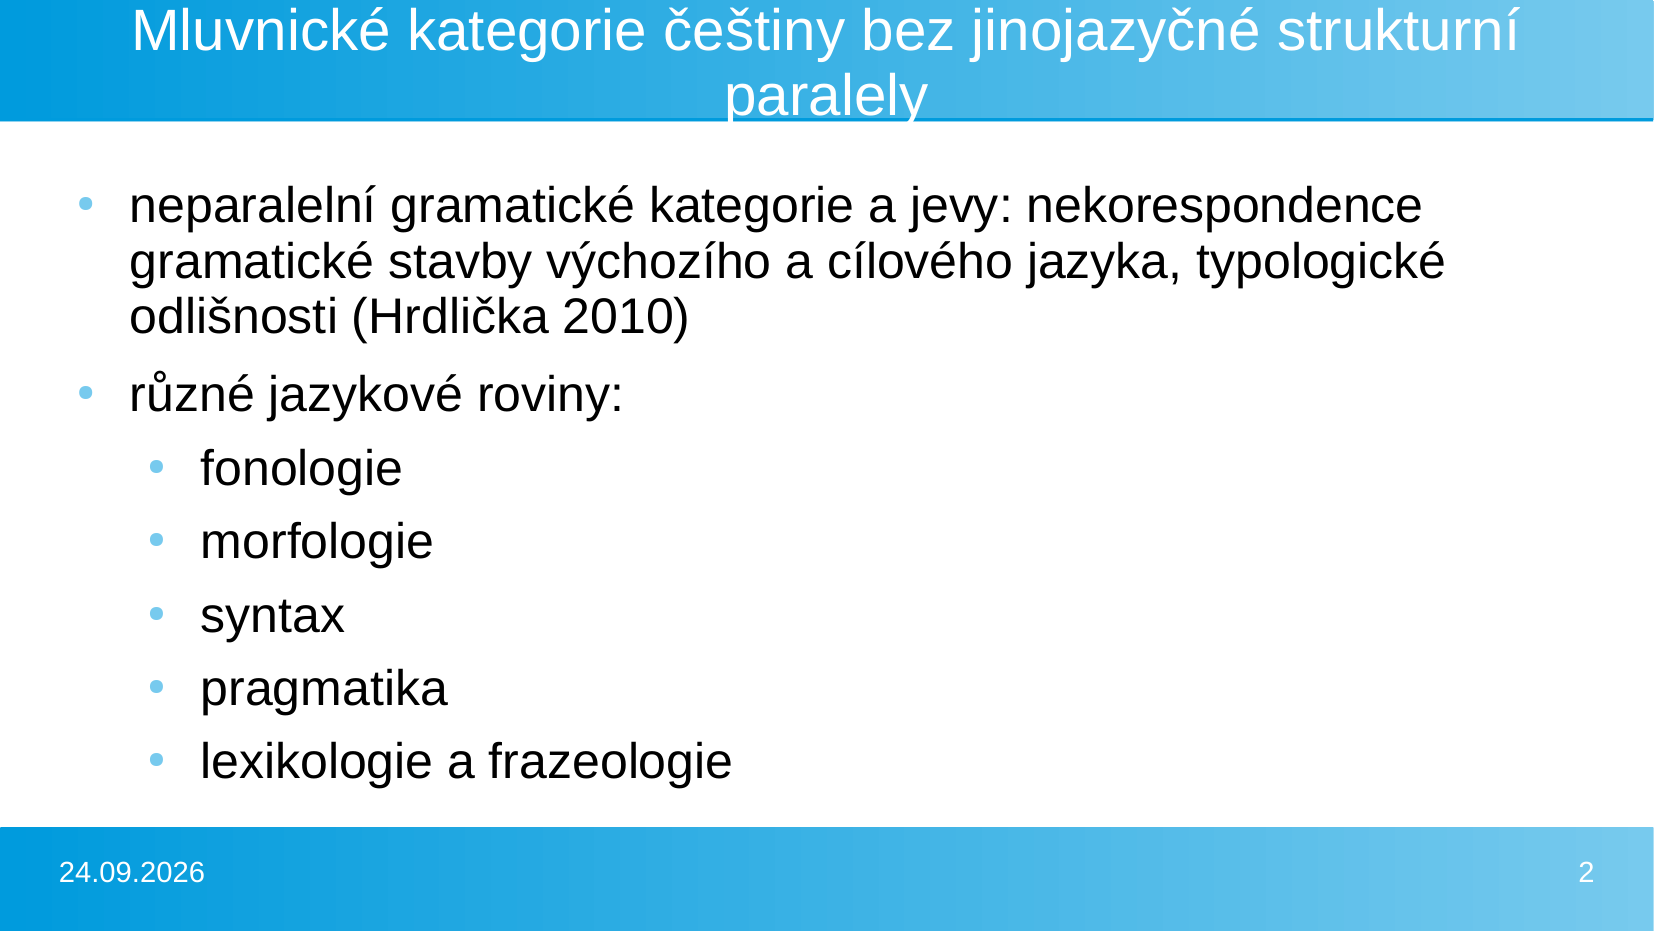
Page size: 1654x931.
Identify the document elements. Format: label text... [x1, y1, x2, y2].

list neparalelní gramatické kategorie a jevy: nekorespondence gramatické stavby výchozího a cílového jazyka, typologické odlišnosti (Hrdlička 2010) různé jazykové roviny: fonologie morfologie syntax pragmatika lexikologie a frazeologie [59, 177, 1595, 768]
title Mluvnické kategorie češtiny bez jinojazyčné strukturní paralely [59, 0, 1595, 148]
